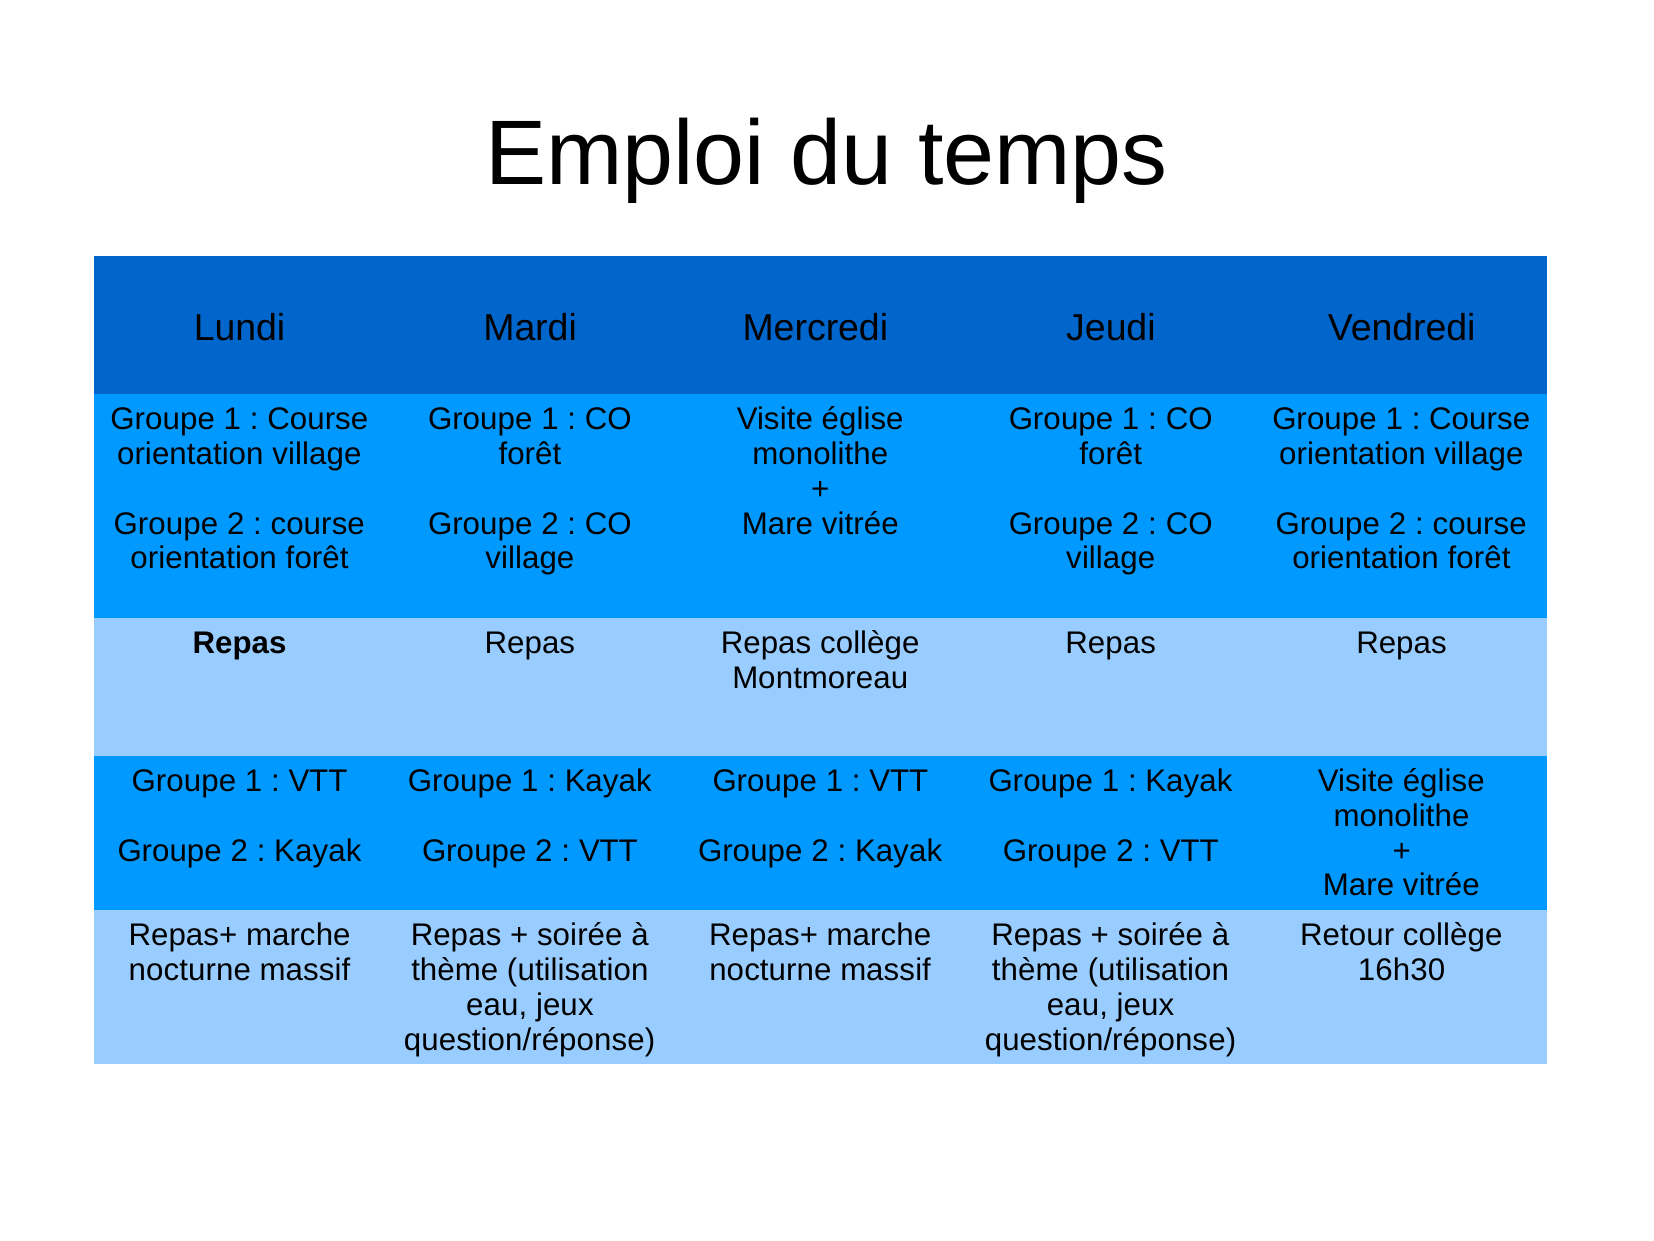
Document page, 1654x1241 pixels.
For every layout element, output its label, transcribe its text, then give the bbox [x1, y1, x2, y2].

table_header Lundi [94, 256, 385, 394]
table_cell Repas [385, 618, 675, 756]
table_header Vendredi [1256, 256, 1547, 394]
table_cell Groupe 1 : Kayak Groupe 2 : VTT [966, 756, 1256, 910]
table_cell Groupe 1 : VTT Groupe 2 : Kayak [94, 756, 385, 910]
table_cell Repas collège Montmoreau [675, 618, 966, 756]
table_cell Repas [94, 618, 385, 756]
table_cell Retour collège 16h30 [1256, 910, 1547, 1064]
table_cell Groupe 1 : Course orientation village Groupe 2 : course orientation forêt [1256, 394, 1547, 618]
table_cell Repas + soirée à thème (utilisation eau, jeux question/réponse) [966, 910, 1256, 1064]
title Emploi du temps [82, 49, 1571, 257]
table_cell Repas [966, 618, 1256, 756]
table_cell Repas+ marche nocturne massif [675, 910, 966, 1064]
table_cell Visite église monolithe + Mare vitrée [675, 394, 966, 618]
table_cell Repas + soirée à thème (utilisation eau, jeux question/réponse) [385, 910, 675, 1064]
table_cell Groupe 1 : CO forêt Groupe 2 : CO village [966, 394, 1256, 618]
table_header Jeudi [966, 256, 1256, 394]
table_header Mardi [385, 256, 675, 394]
table_cell Groupe 1 : CO forêt Groupe 2 : CO village [385, 394, 675, 618]
table_cell Repas+ marche nocturne massif [94, 910, 385, 1064]
table_header Mercredi [675, 256, 966, 394]
table_cell Visite église monolithe + Mare vitrée [1256, 756, 1547, 910]
table_cell Groupe 1 : Course orientation village Groupe 2 : course orientation forêt [94, 394, 385, 618]
table_cell Groupe 1 : Kayak Groupe 2 : VTT [385, 756, 675, 910]
table_cell Groupe 1 : VTT Groupe 2 : Kayak [675, 756, 966, 910]
table_cell Repas [1256, 618, 1547, 756]
